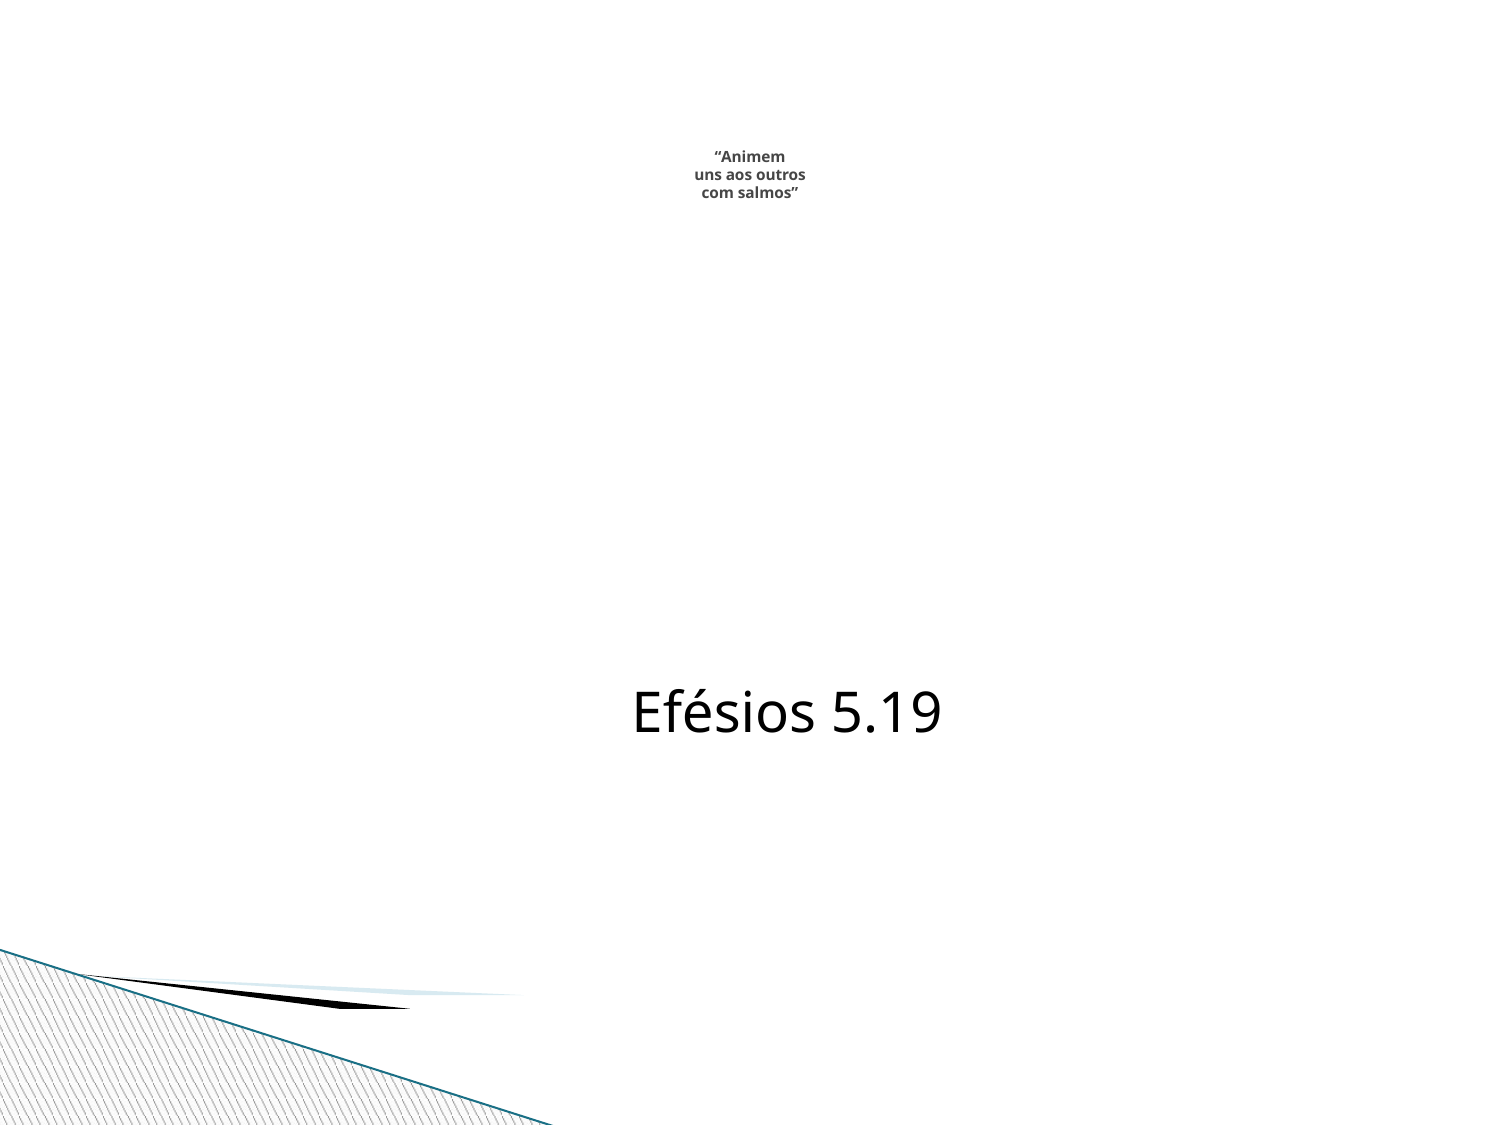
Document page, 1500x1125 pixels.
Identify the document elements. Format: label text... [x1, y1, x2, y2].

picture [0, 952, 543, 1125]
title “Animem uns aos outros com salmos” [75, 45, 1425, 233]
list Efésios 5.19 [112, 668, 1463, 757]
